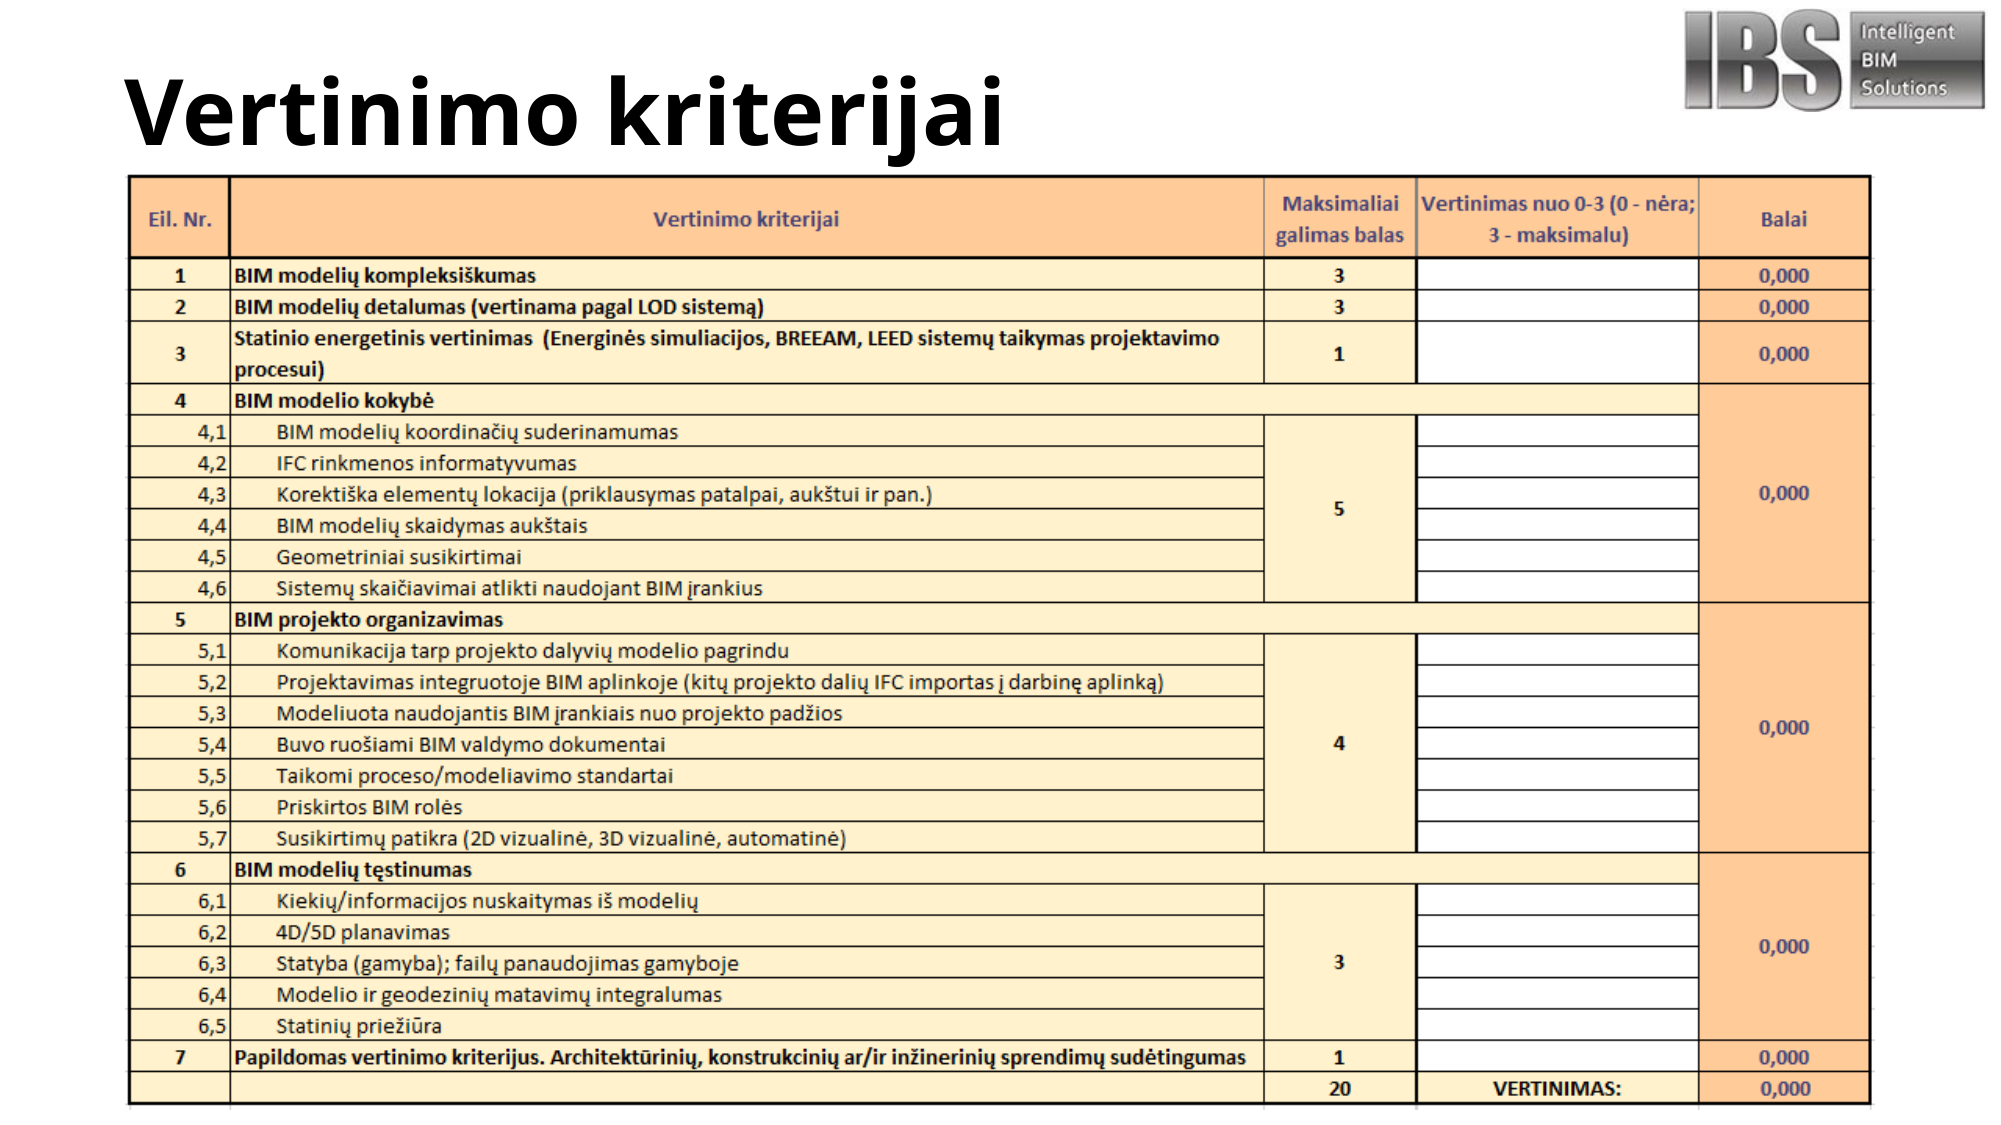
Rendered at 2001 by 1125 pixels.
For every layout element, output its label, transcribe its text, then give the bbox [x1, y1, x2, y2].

title Vertinimo kriterijai [109, 7, 1835, 225]
picture [125, 172, 1875, 1110]
picture [1682, 8, 1988, 112]
